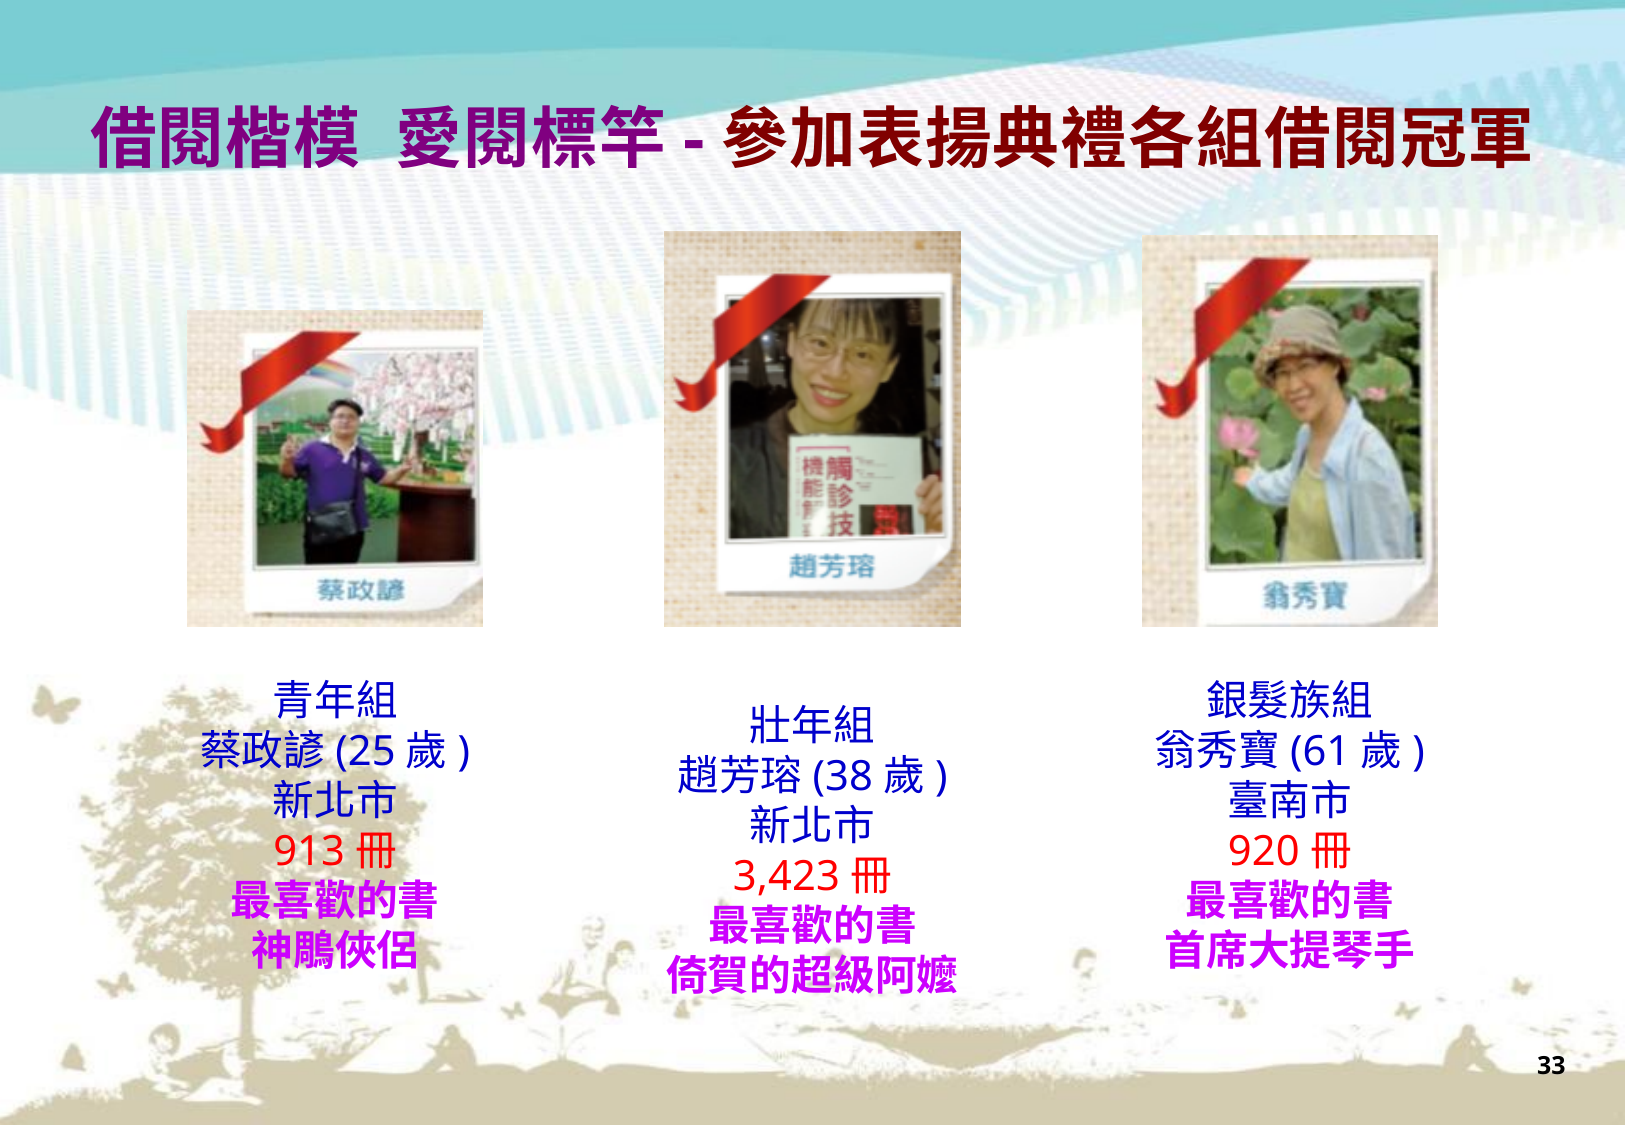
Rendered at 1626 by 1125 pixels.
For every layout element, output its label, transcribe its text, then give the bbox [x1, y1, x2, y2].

picture [0, 0, 1625, 1125]
text_box 青年組 蔡政諺(25歲) 新北市 913冊 最喜歡的書 神鵰俠侶 [163, 671, 507, 1026]
text_box 壯年組 趙芳瑢(38歲) 新北市 3,423冊 最喜歡的書 倚賀的超級阿嬤 [641, 671, 984, 1026]
text_box 銀髮族組 翁秀寶(61歲) 臺南市 920冊 最喜歡的書 首席大提琴手 [1118, 671, 1461, 1026]
text_box 借閱楷模 愛閱標竿-參加表揚典禮各組借閱冠軍 [75, 88, 1550, 184]
